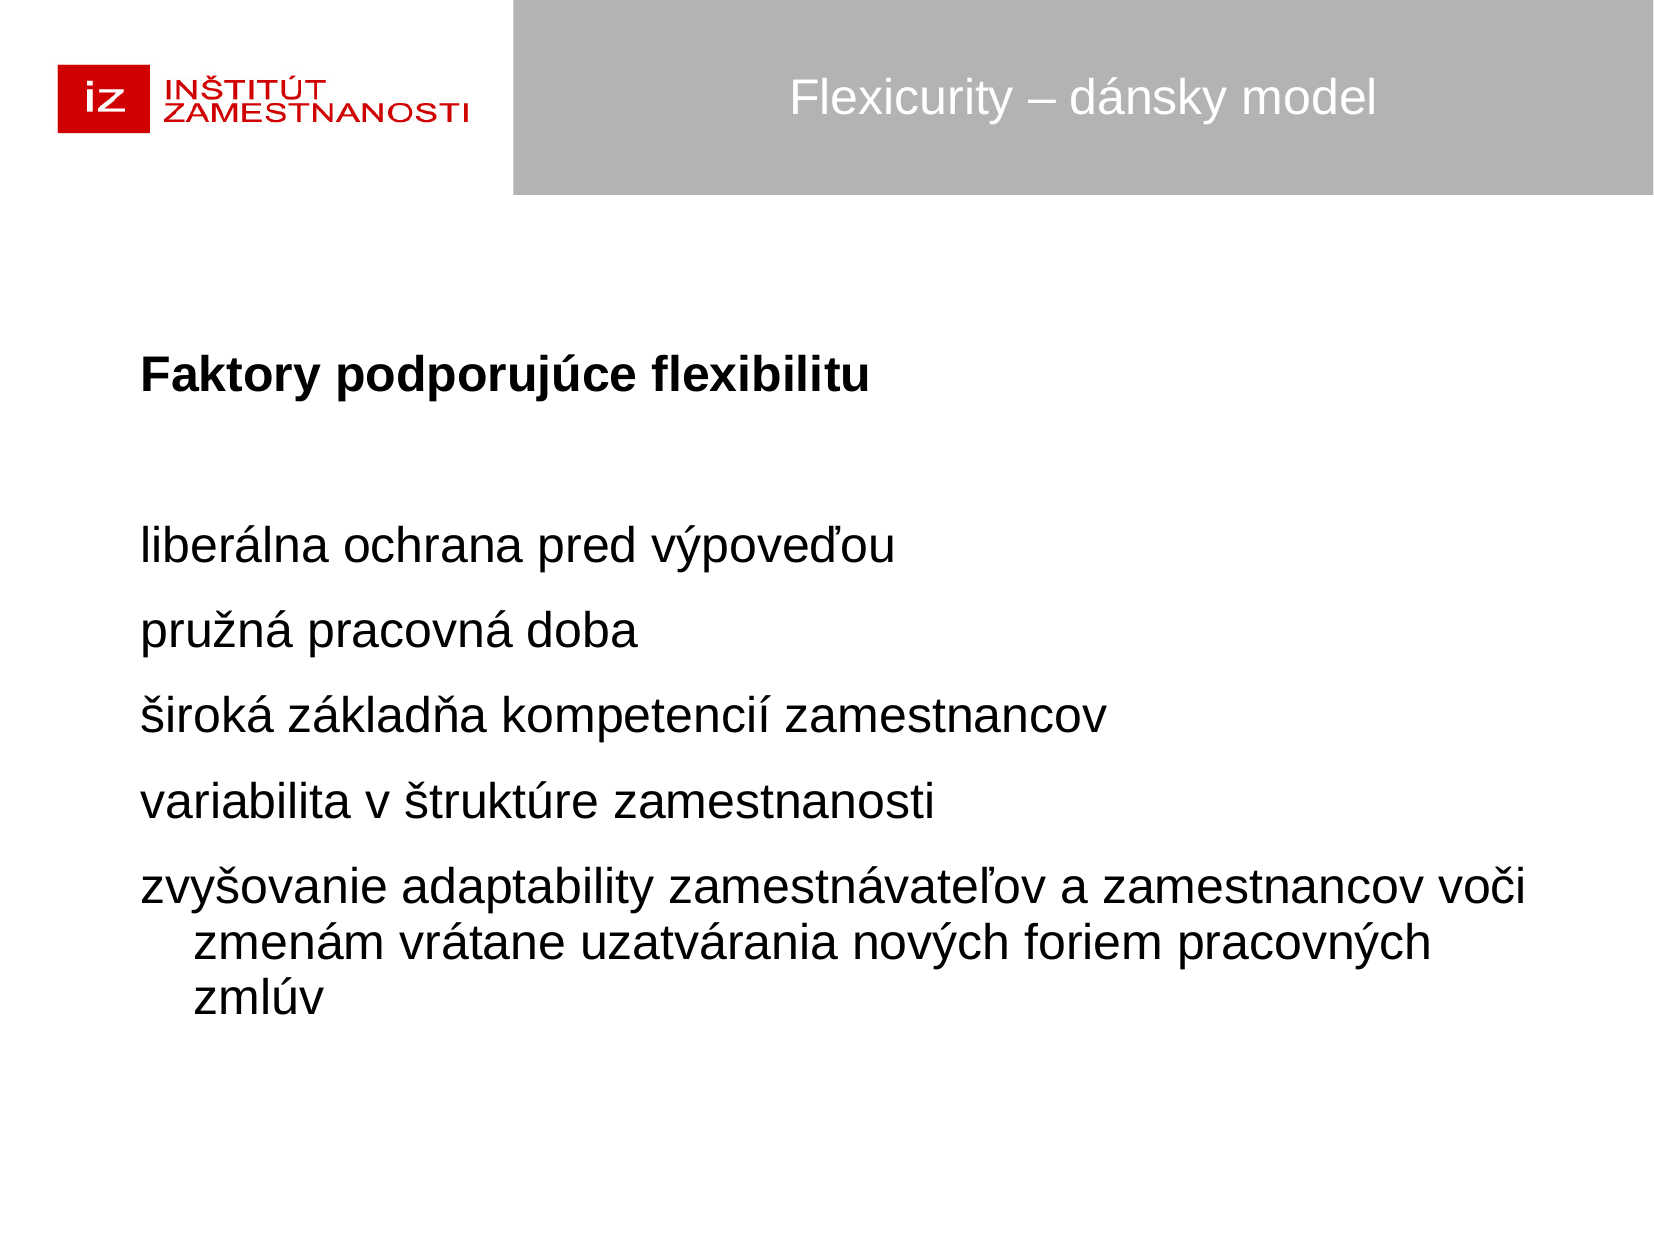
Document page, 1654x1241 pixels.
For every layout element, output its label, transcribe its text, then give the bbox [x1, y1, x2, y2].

text_box [0, 0, 1654, 196]
list Faktory podporujúce flexibilitu liberálna ochrana pred výpoveďou pružná pracovná doba široká základňa kompetencií zamestnancov variabilita v štruktúre zamestnanosti zvyšovanie adaptability zamestnávateľov a zamestnancov voči zmenám vrátane uzatvárania nových foriem pracovných zmlúv [123, 346, 1536, 1128]
text_box Flexicurity – dánsky model [513, 0, 1654, 195]
picture [6, 5, 513, 189]
